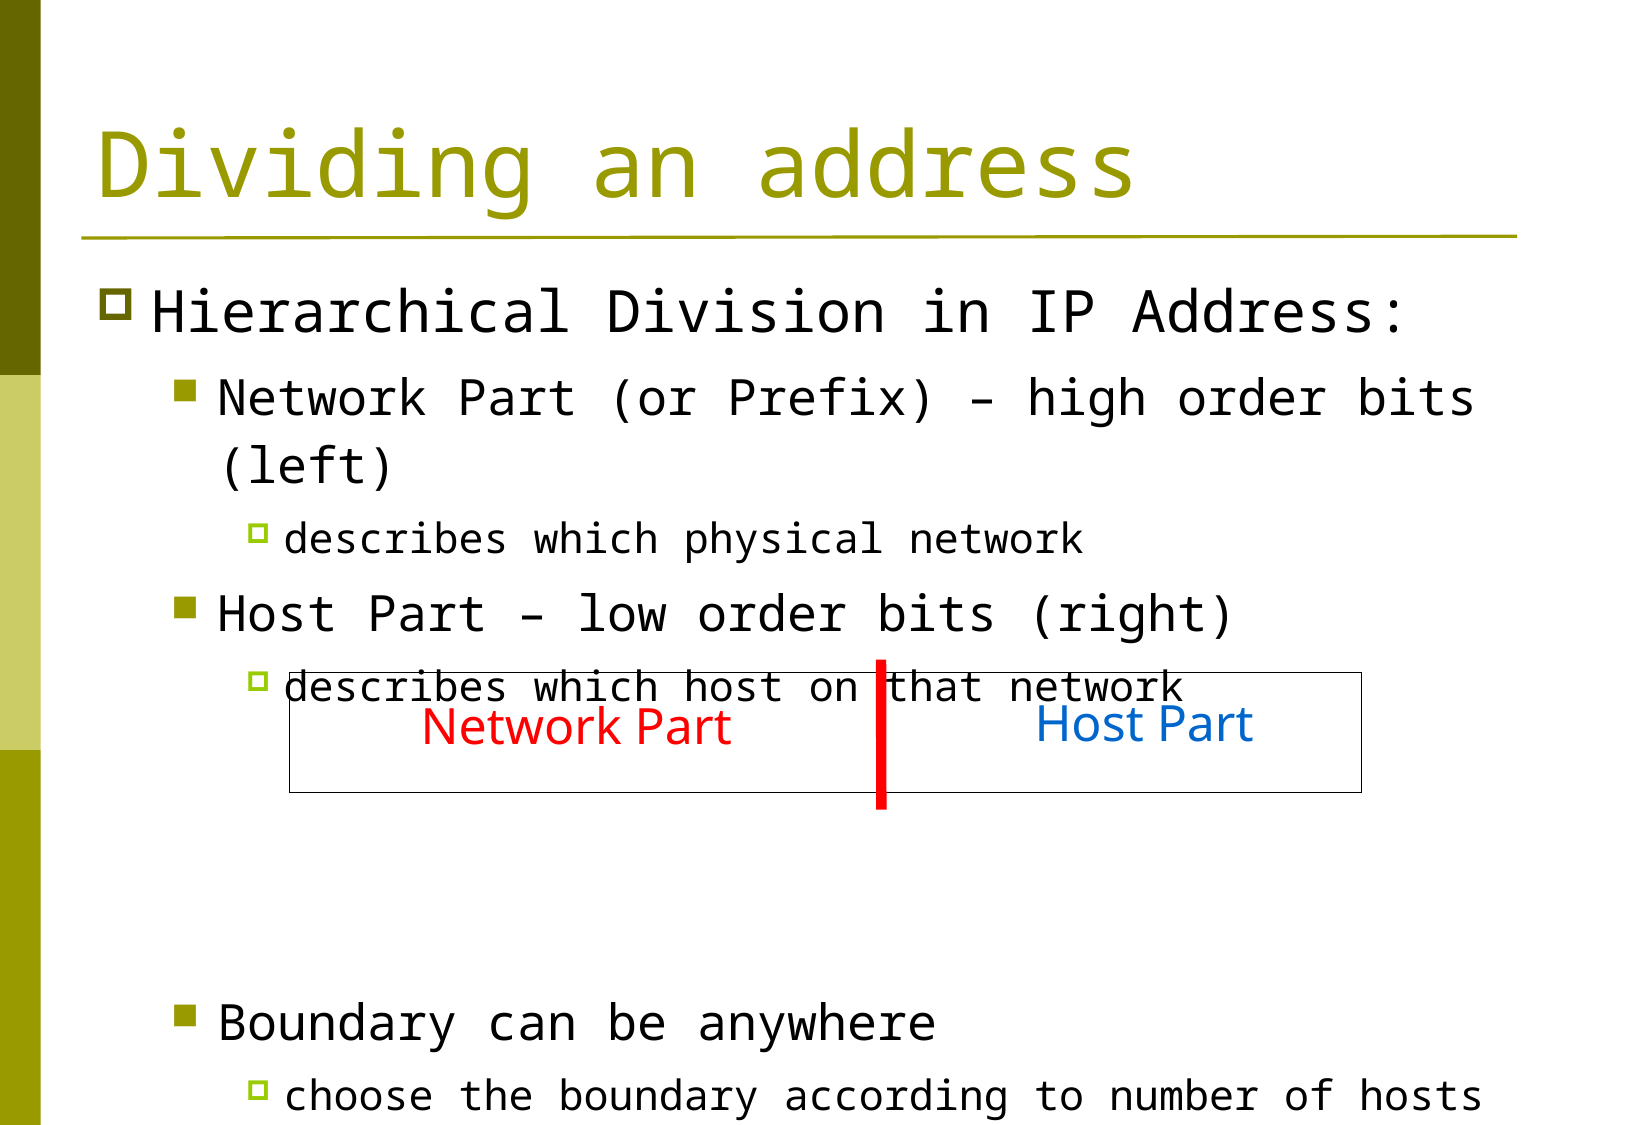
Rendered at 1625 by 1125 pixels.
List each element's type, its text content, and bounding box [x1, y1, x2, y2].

text_box Host Part [1019, 701, 1282, 757]
title Dividing an address [81, 45, 1544, 233]
list Hierarchical Division in IP Address: Network Part (or Prefix) – high order bits (left)‏ describes which physical network Host Part – low order bits (right)‏ describes which host on that network Boundary can be anywhere choose the boundary according to number of hosts very often NOT a multiple of 8 bits [81, 262, 1544, 1076]
text_box Network Part [405, 705, 764, 761]
